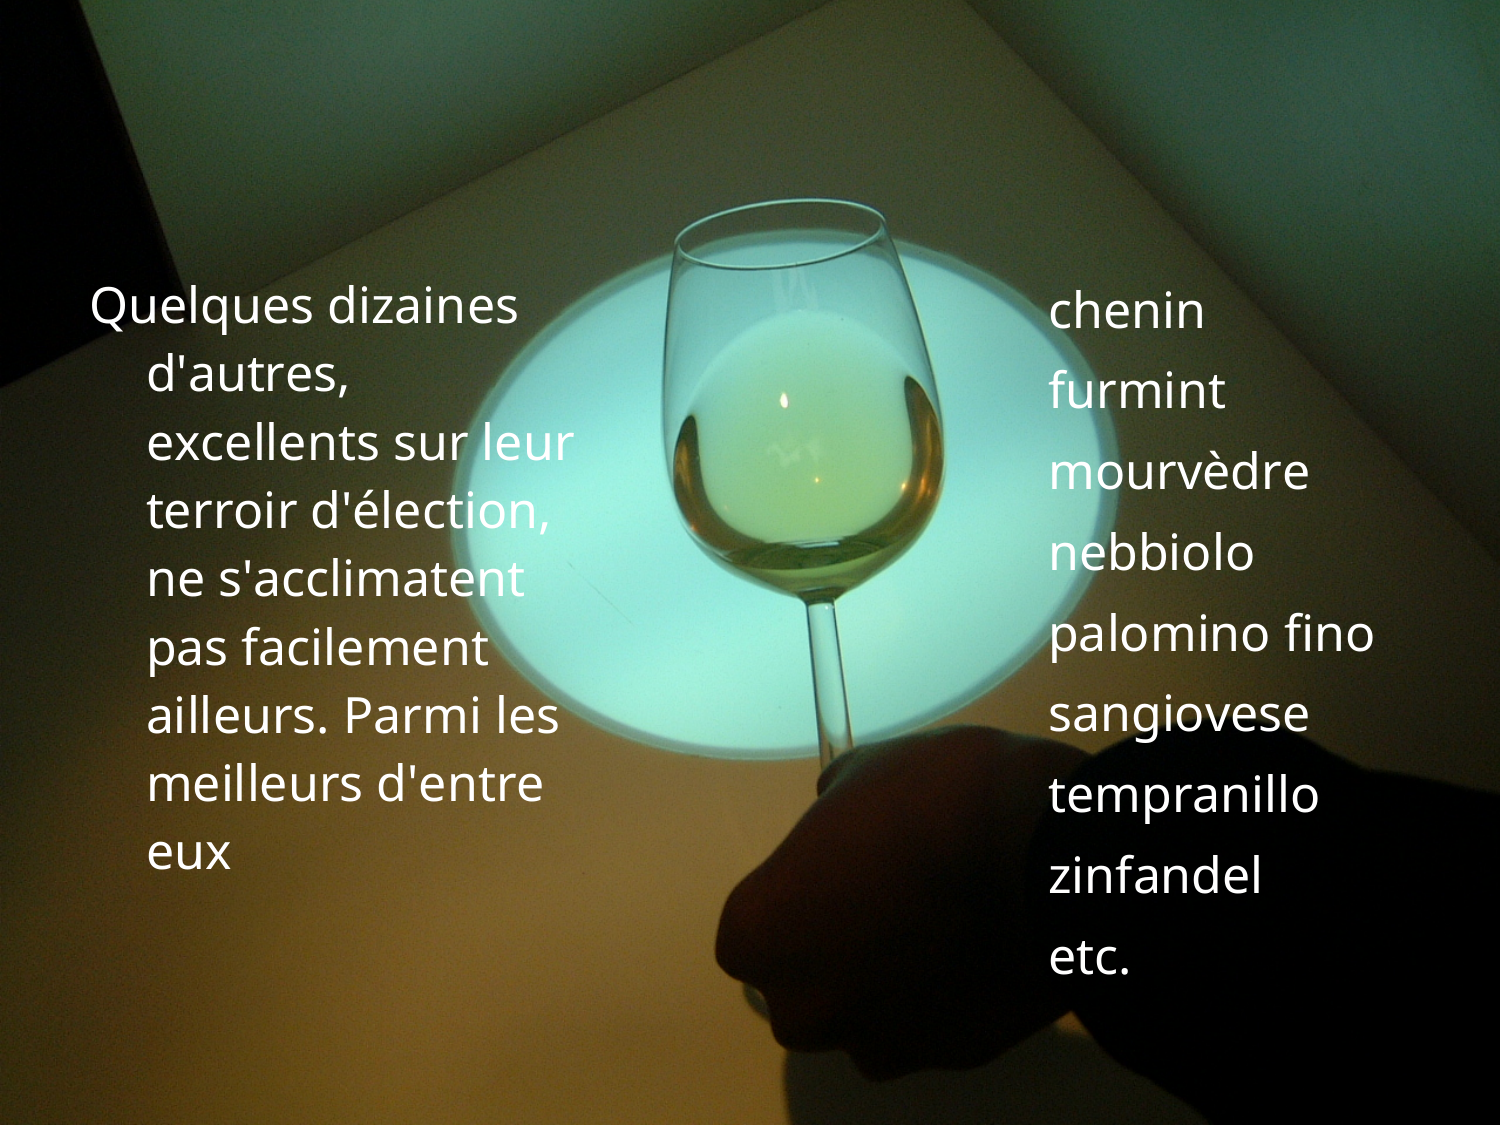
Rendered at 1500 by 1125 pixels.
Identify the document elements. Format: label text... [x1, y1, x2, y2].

list chenin furmint mourvèdre nebbiolo palomino fino sangiovese tempranillo zinfandel etc. [1033, 267, 1426, 1005]
picture [0, 0, 1500, 1125]
list Quelques dizaines d'autres, excellents sur leur terroir d'élection, ne s'acclimatent pas facilement ailleurs. Parmi les meilleurs d'entre eux [75, 262, 597, 1006]
